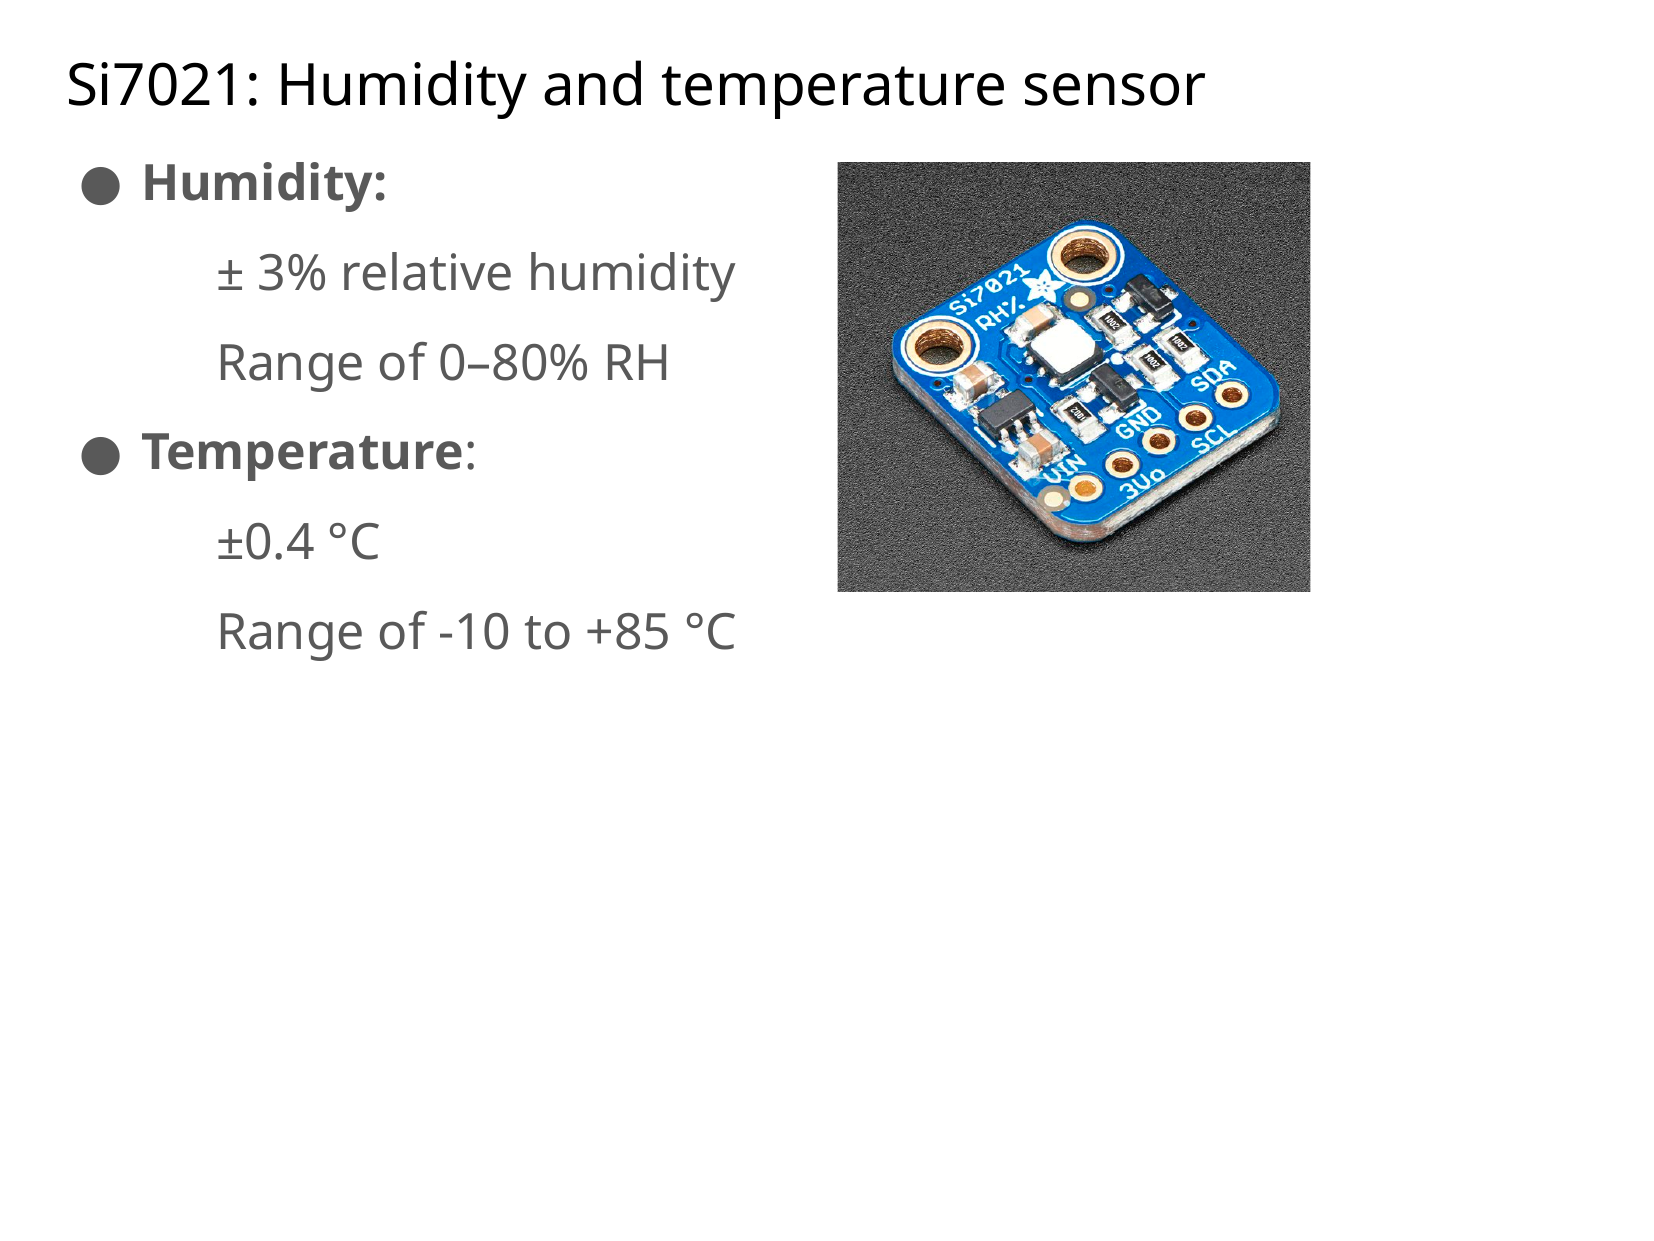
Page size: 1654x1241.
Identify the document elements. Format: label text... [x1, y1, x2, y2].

list Humidity: ± 3% relative humidity Range of 0–80% RH Temperature: ±0.4 °C Range of -10 to +85 °C [51, 126, 846, 803]
picture [837, 162, 1311, 592]
title Si7021: Humidity and temperature sensor [51, 32, 1428, 127]
